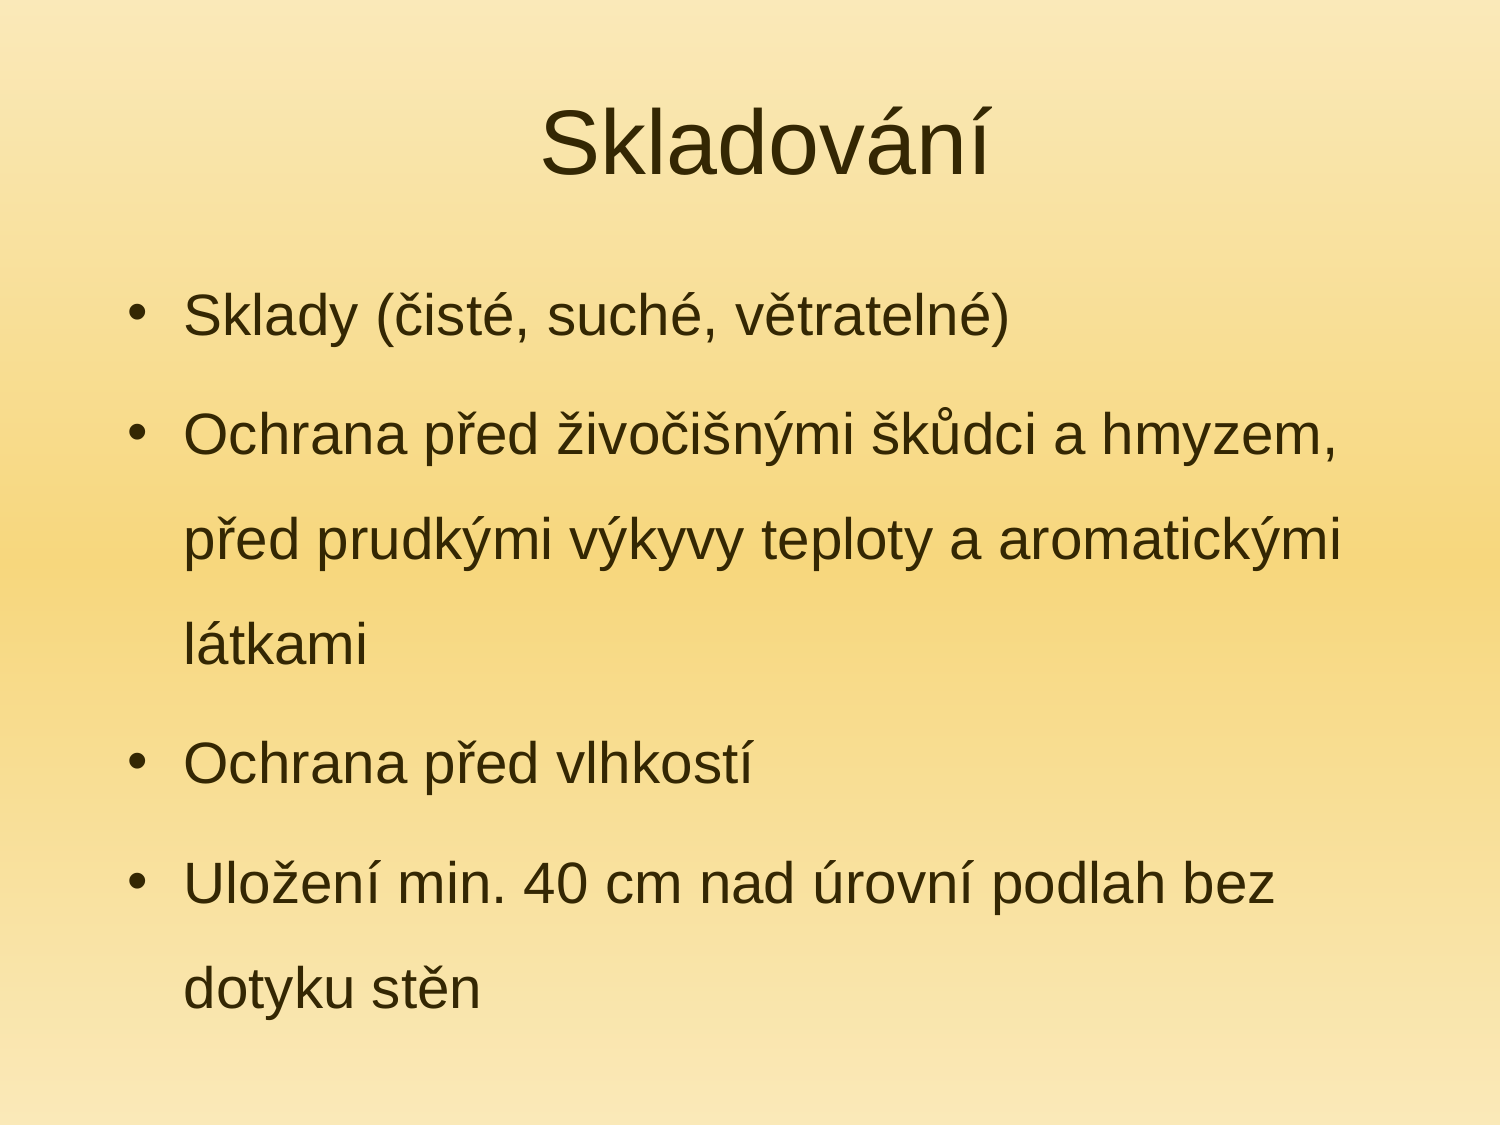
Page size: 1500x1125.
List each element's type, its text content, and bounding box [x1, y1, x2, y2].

list Sklady (čisté, suché, větratelné) Ochrana před živočišnými škůdci a hmyzem, před prudkými výkyvy teploty a aromatickými látkami Ochrana před vlhkostí Uložení min. 40 cm nad úrovní podlah bez dotyku stěn [112, 234, 1388, 1028]
title Skladování [128, 70, 1404, 205]
